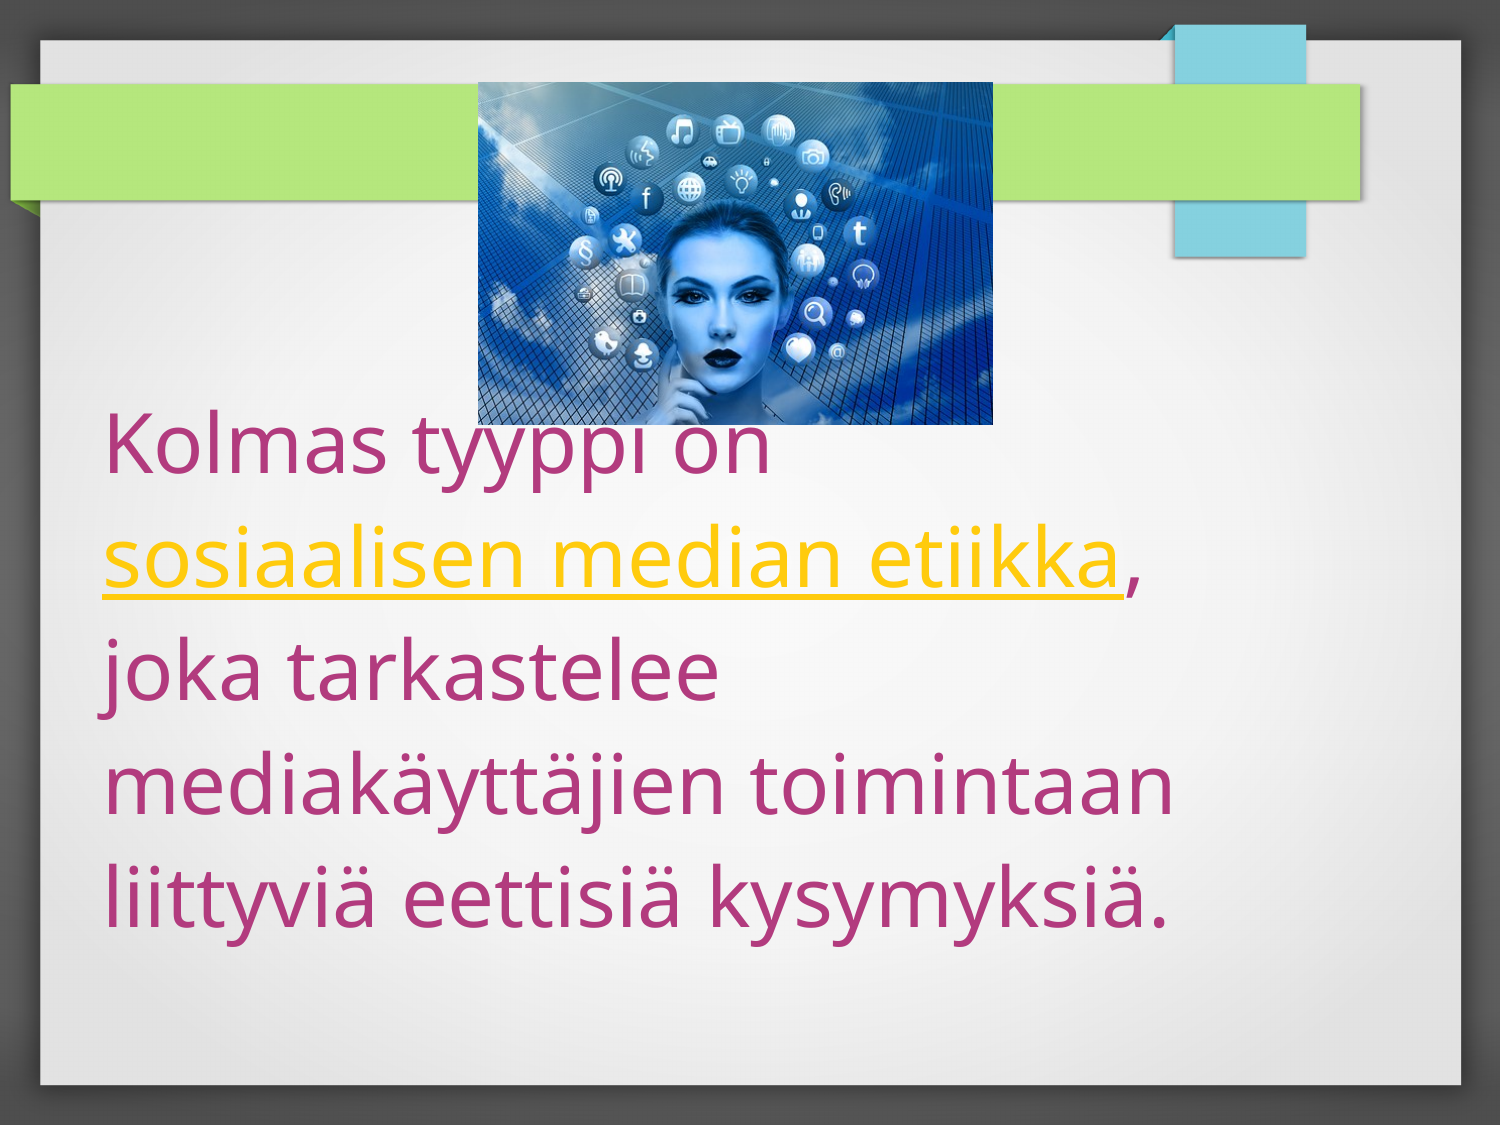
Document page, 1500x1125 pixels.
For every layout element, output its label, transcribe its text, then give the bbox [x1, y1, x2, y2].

title Kolmas tyyppi on sosiaalisen median etiikka, joka tarkastelee mediakäyttäjien toimintaan liittyviä eettisiä kysymyksiä. [94, 0, 1283, 953]
picture [0, 0, 1500, 1125]
picture [478, 82, 993, 425]
